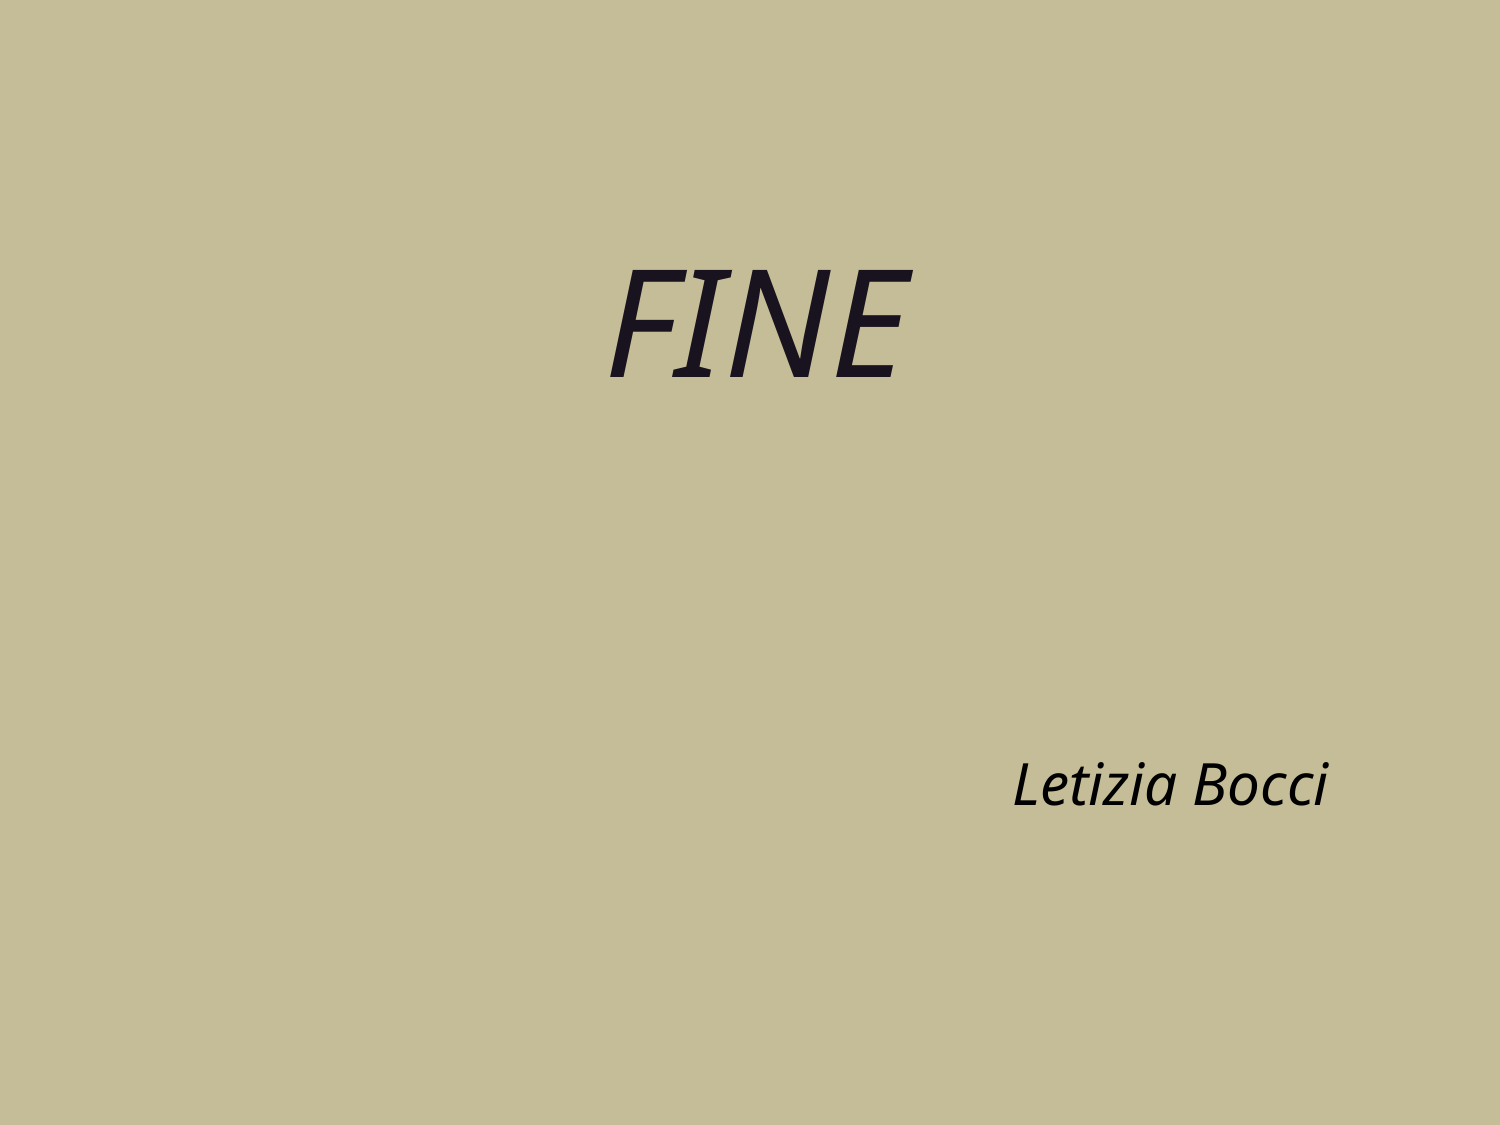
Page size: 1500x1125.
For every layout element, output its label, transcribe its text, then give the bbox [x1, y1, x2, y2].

text_box FINE [442, 219, 1069, 415]
text_box Letizia Bocci [998, 739, 1376, 825]
